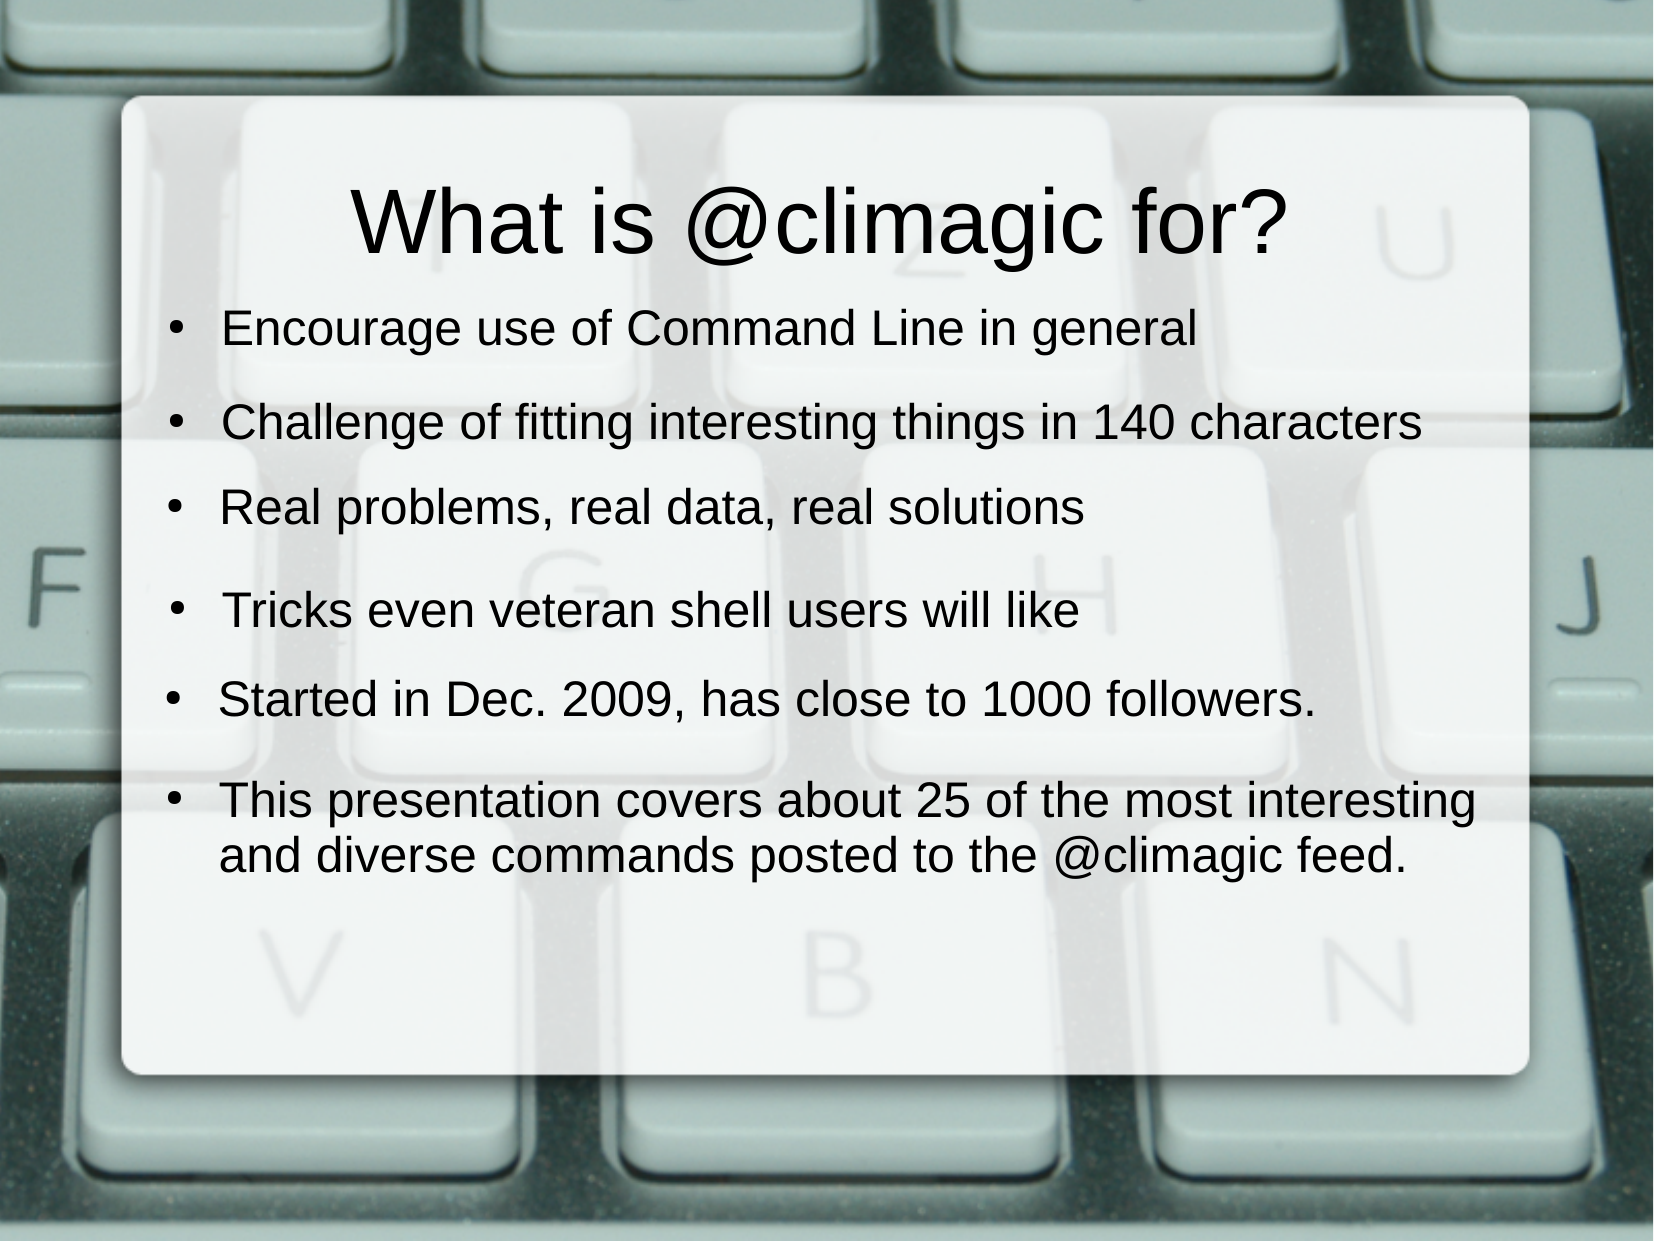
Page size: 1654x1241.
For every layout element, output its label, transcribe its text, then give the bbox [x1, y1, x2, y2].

text_box Started in Dec. 2009, has close to 1000 followers. [146, 670, 1331, 727]
text_box Tricks even veteran shell users will like [150, 581, 1111, 638]
text_box Encourage use of Command Line in general [149, 300, 1559, 376]
text_box This presentation covers about 25 of the most interesting and diverse commands posted to the @climagic feed. [147, 771, 1498, 884]
text_box Challenge of fitting interesting things in 140 characters [149, 394, 1454, 451]
title What is @climagic for? [135, 117, 1506, 325]
picture [0, 0, 1654, 1241]
text_box Real problems, real data, real solutions [133, 471, 1109, 547]
